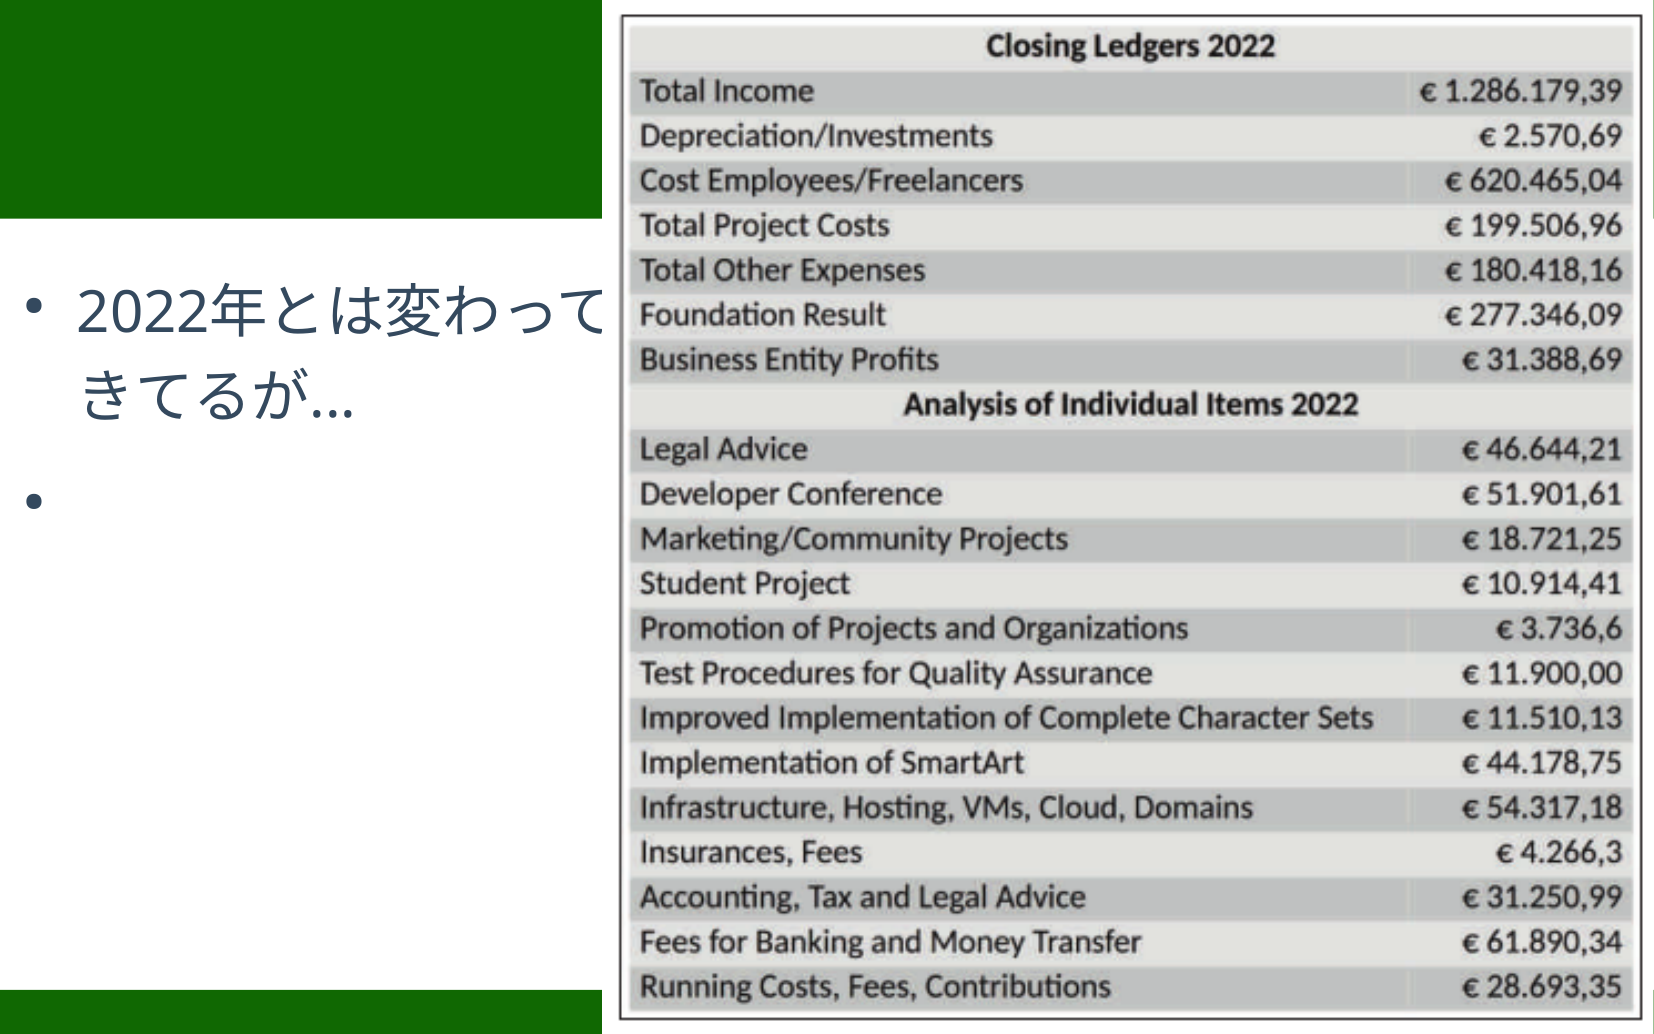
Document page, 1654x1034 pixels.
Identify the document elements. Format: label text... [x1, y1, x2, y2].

picture [602, 0, 1654, 1034]
list 2022年とは変わって きてるが... [5, 265, 602, 957]
